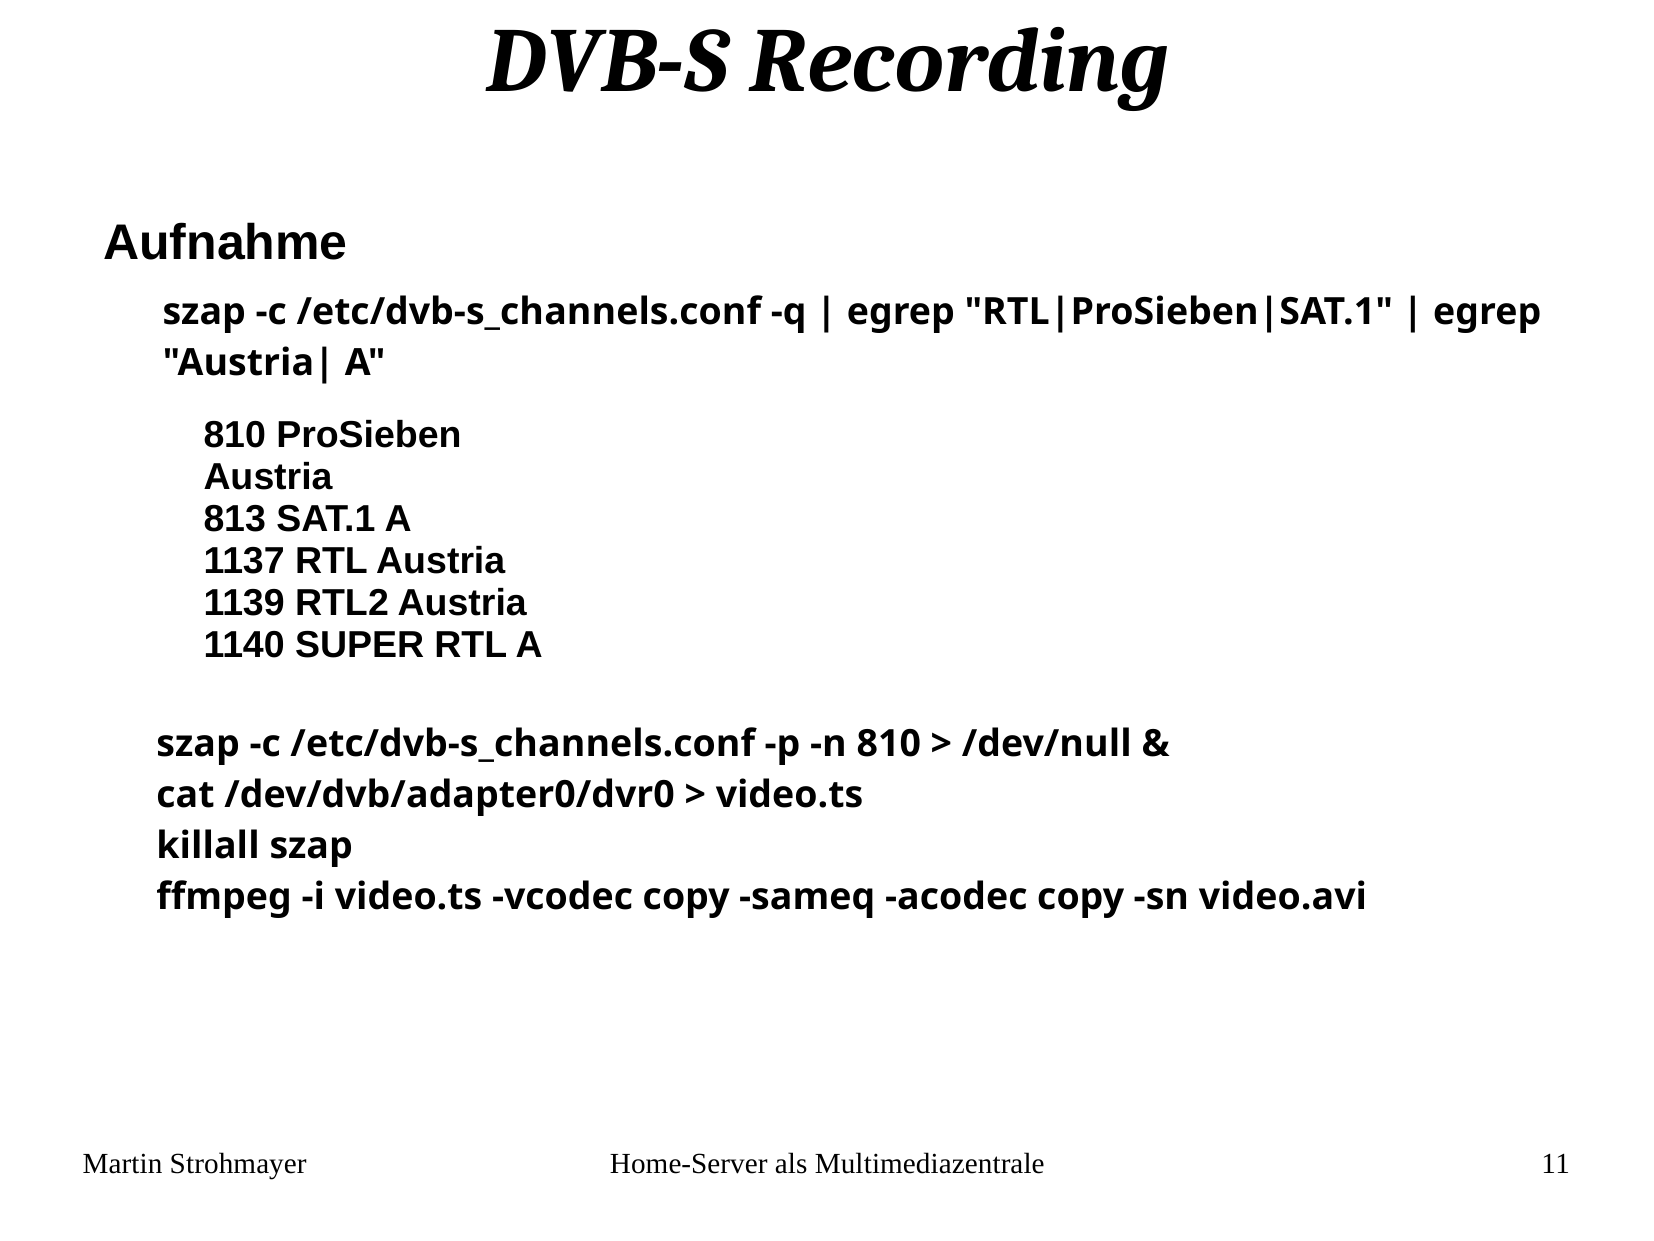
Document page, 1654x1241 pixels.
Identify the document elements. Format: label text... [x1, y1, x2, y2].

text_box szap -c /etc/dvb-s_channels.conf -p -n 810 > /dev/null & cat /dev/dvb/adapter0/dvr0 > video.ts killall szap ffmpeg -i video.ts -vcodec copy -sameq -acodec copy -sn video.avi [141, 708, 1577, 945]
text_box szap -c /etc/dvb-s_channels.conf -q | egrep "RTL|ProSieben|SAT.1" | egrep "Austria| A" [147, 277, 1654, 380]
text_box Aufnahme [88, 206, 502, 278]
text_box 810 ProSieben Austria 813 SAT.1 A 1137 RTL Austria 1139 RTL2 Austria 1140 SUPER RTL A [188, 406, 591, 674]
title DVB-S Recording [3, 7, 1654, 115]
